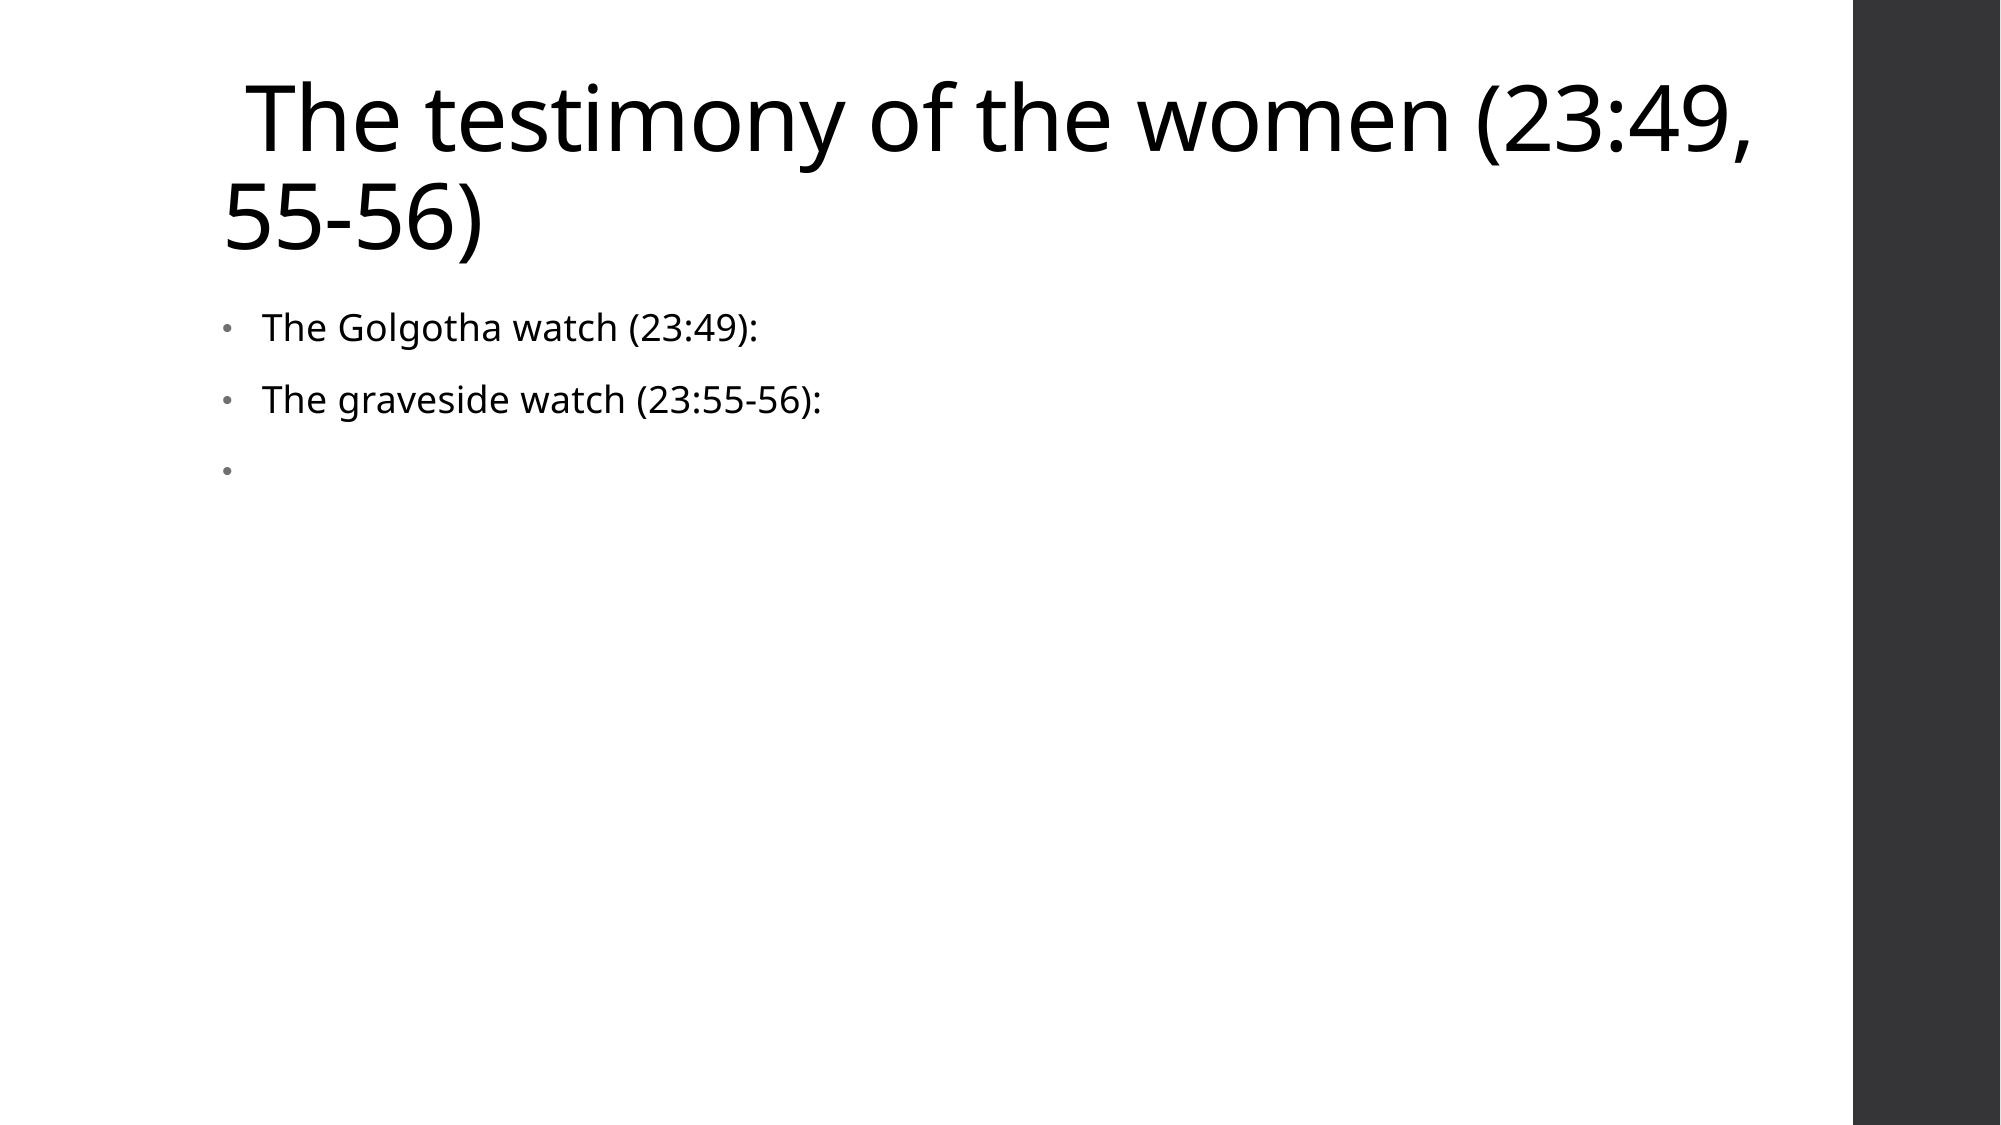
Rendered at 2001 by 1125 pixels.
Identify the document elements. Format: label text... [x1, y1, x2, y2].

list The Golgotha watch (23:49): The graveside watch (23:55-56): [206, 299, 1617, 1014]
title The testimony of the women (23:49, 55-56) [206, 60, 1797, 278]
